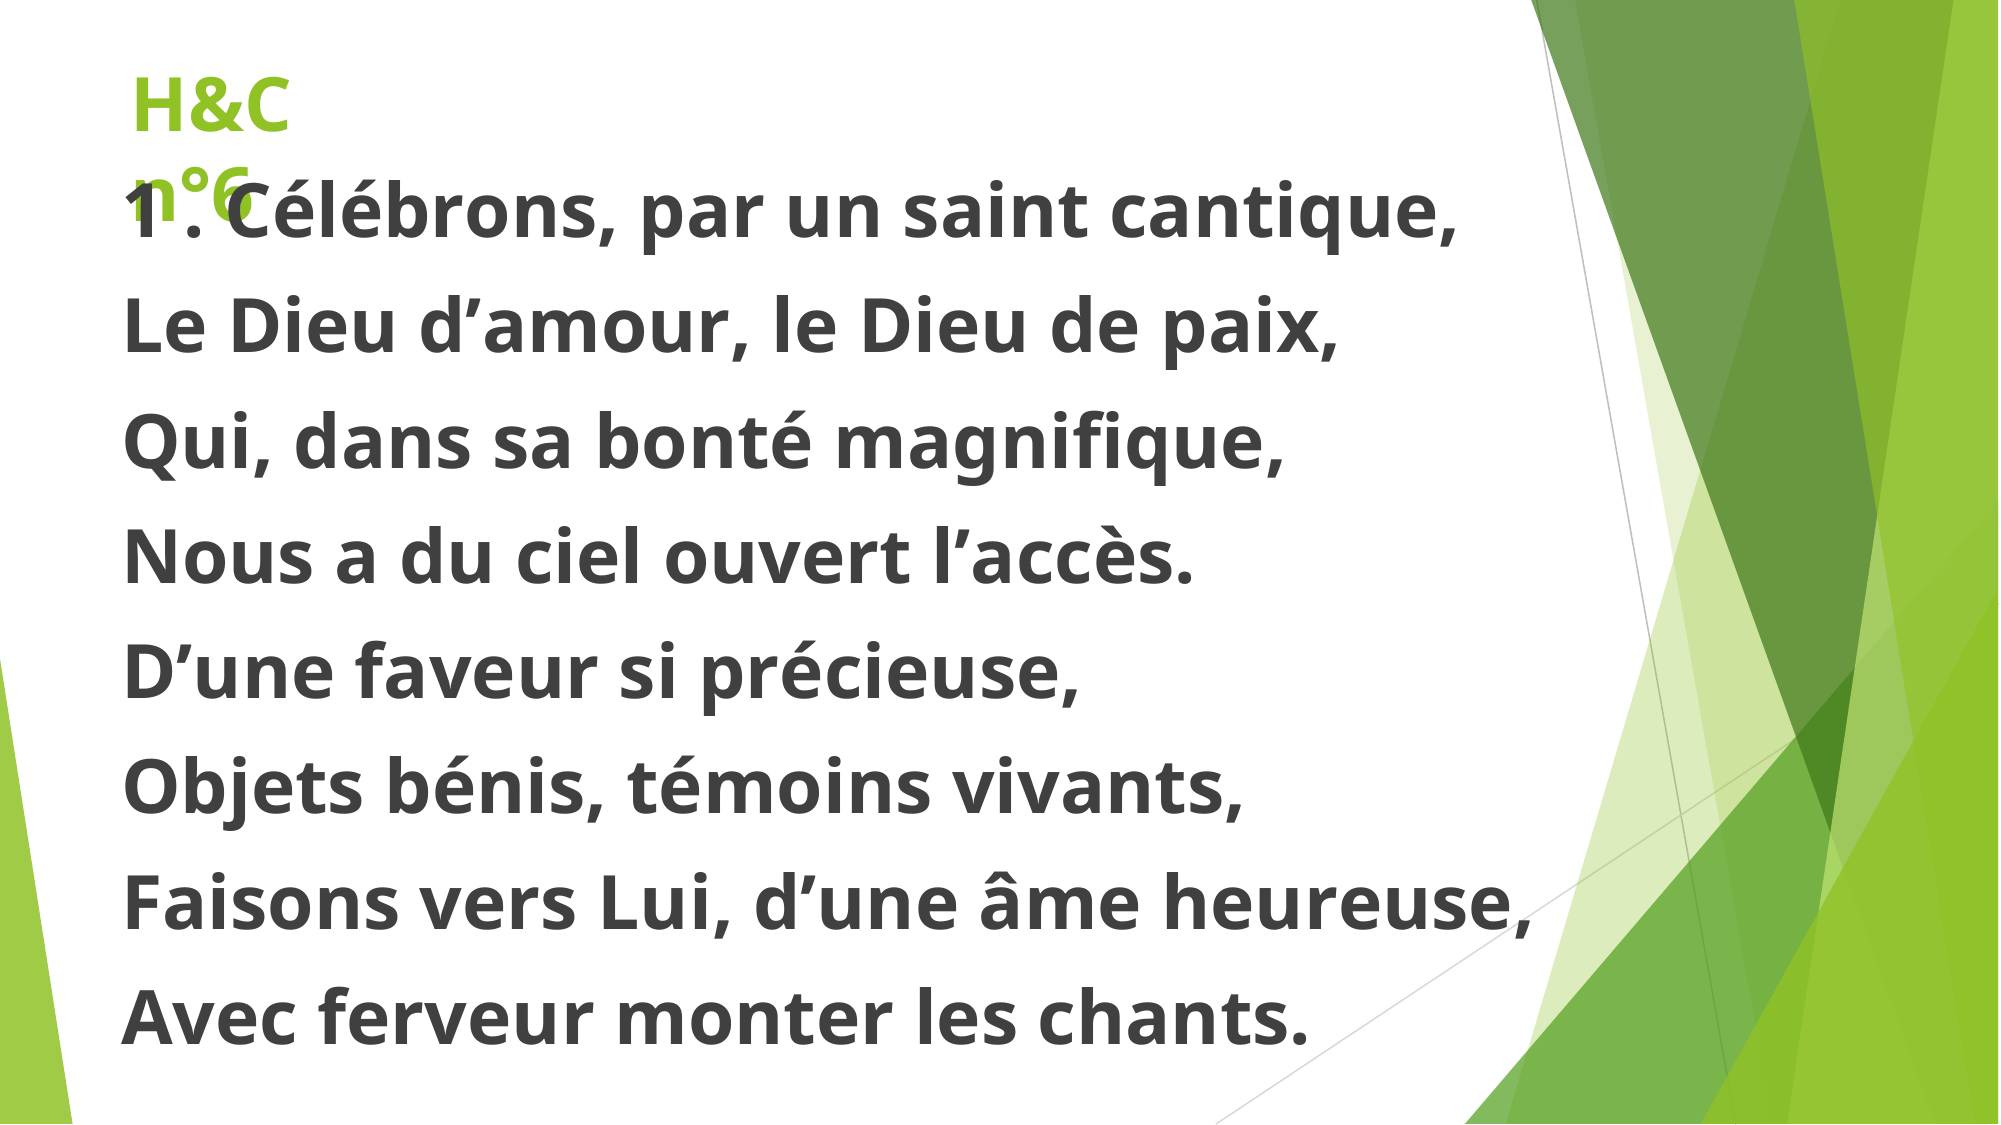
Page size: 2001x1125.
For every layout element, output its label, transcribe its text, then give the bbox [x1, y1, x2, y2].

text_box H&C n°6 [115, 48, 451, 141]
text_box 1 . Célébrons, par un saint cantique, Le Dieu d’amour, le Dieu de paix, Qui, dans sa bonté magnifique, Nous a du ciel ouvert l’accès. D’une faveur si précieuse, Objets bénis, témoins vivants, Faisons vers Lui, d’une âme heureuse, Avec ferveur monter les chants. [106, 141, 1973, 1087]
